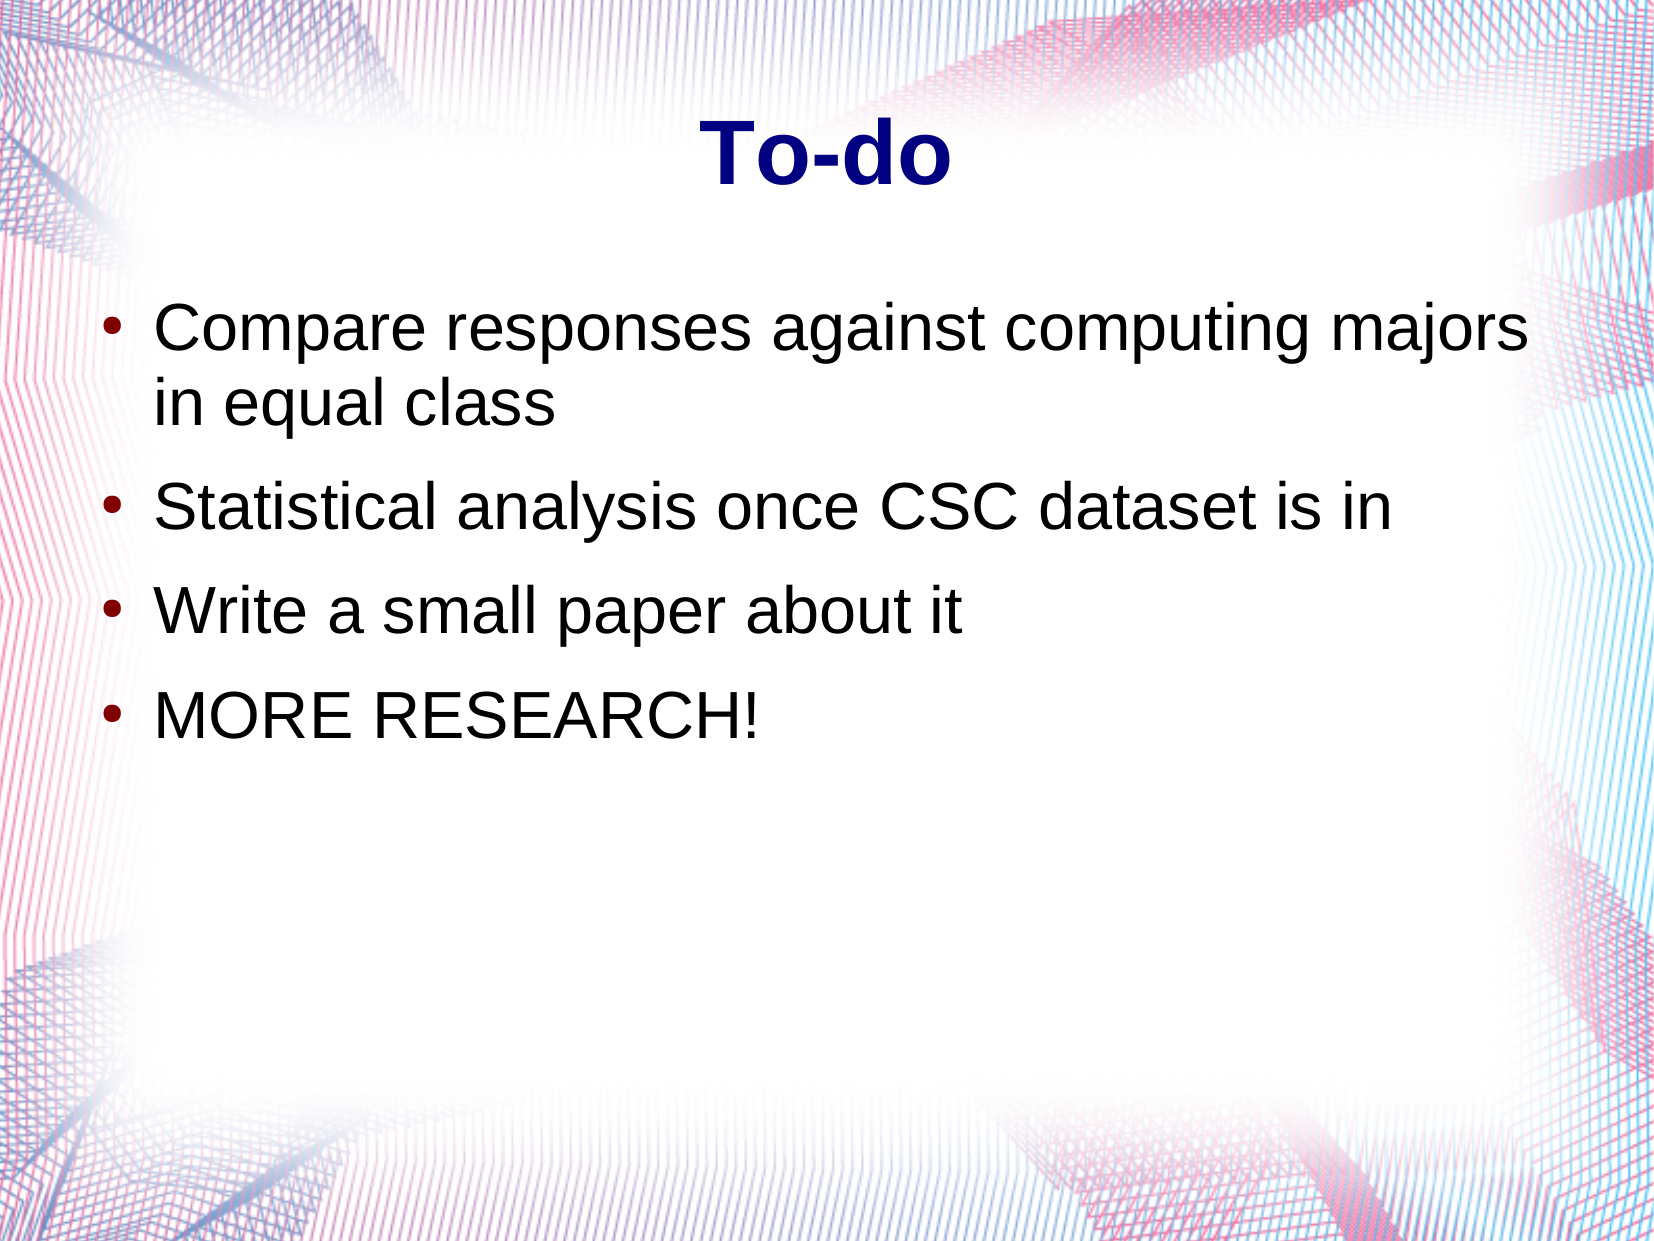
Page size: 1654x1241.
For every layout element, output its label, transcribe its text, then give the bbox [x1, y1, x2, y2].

picture [0, 0, 1654, 1241]
list Compare responses against computing majors in equal class Statistical analysis once CSC dataset is in Write a small paper about it MORE RESEARCH! [82, 290, 1571, 1094]
title To-do [82, 56, 1571, 250]
